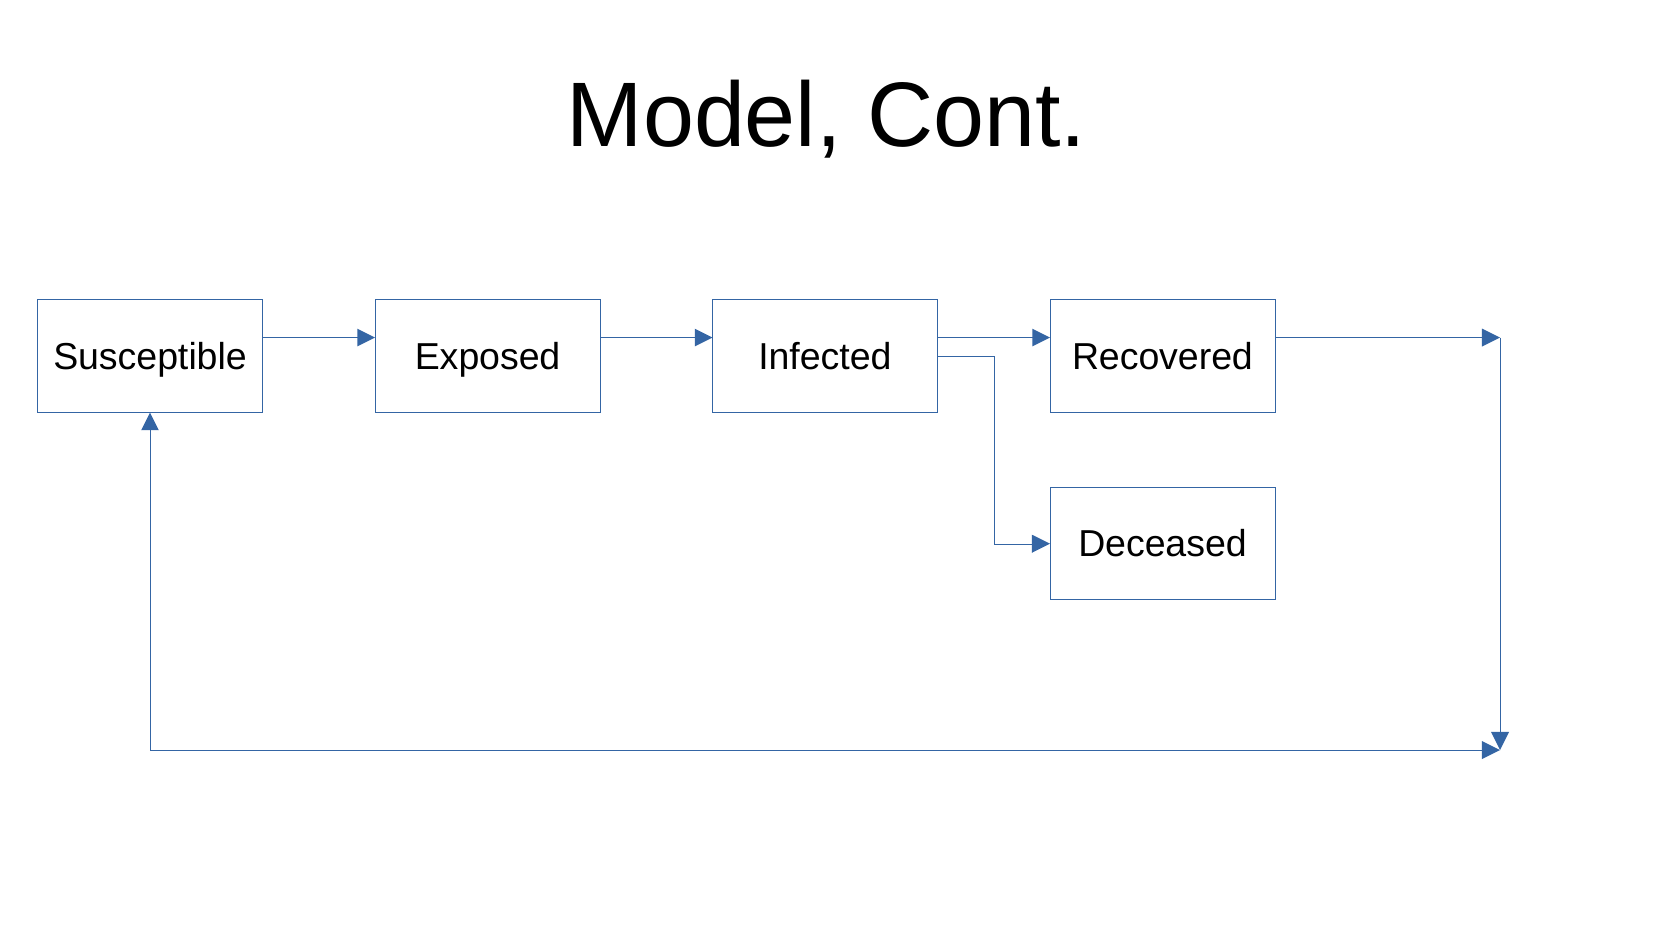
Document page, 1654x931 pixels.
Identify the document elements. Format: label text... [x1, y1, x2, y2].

text_box Recovered [1050, 299, 1276, 413]
text_box Exposed [375, 299, 601, 413]
text_box Infected [712, 299, 938, 413]
text_box Susceptible [37, 299, 263, 413]
title Model, Cont. [82, 37, 1571, 193]
text_box Deceased [1050, 487, 1276, 600]
